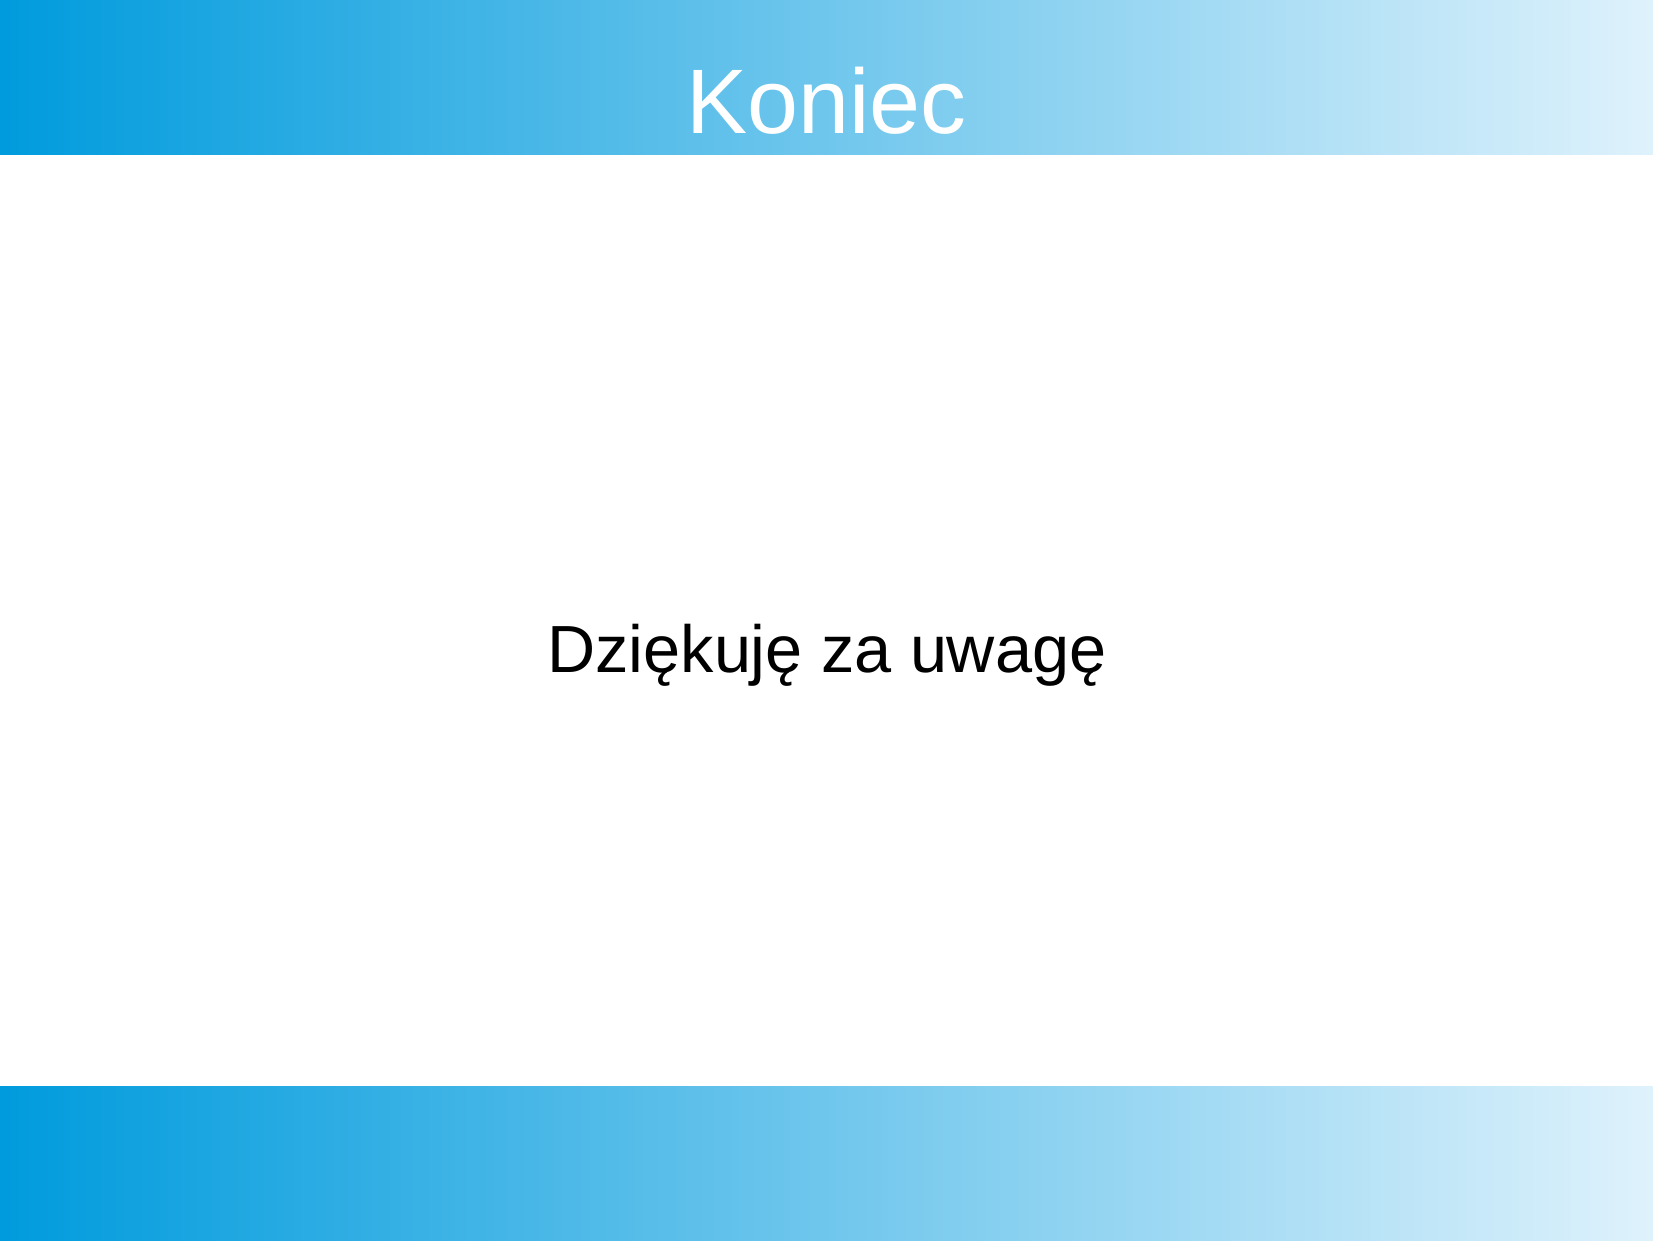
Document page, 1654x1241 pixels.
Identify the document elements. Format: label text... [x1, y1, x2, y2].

subtitle Dziękuję za uwagę [82, 290, 1571, 1010]
title Koniec [82, 49, 1571, 155]
